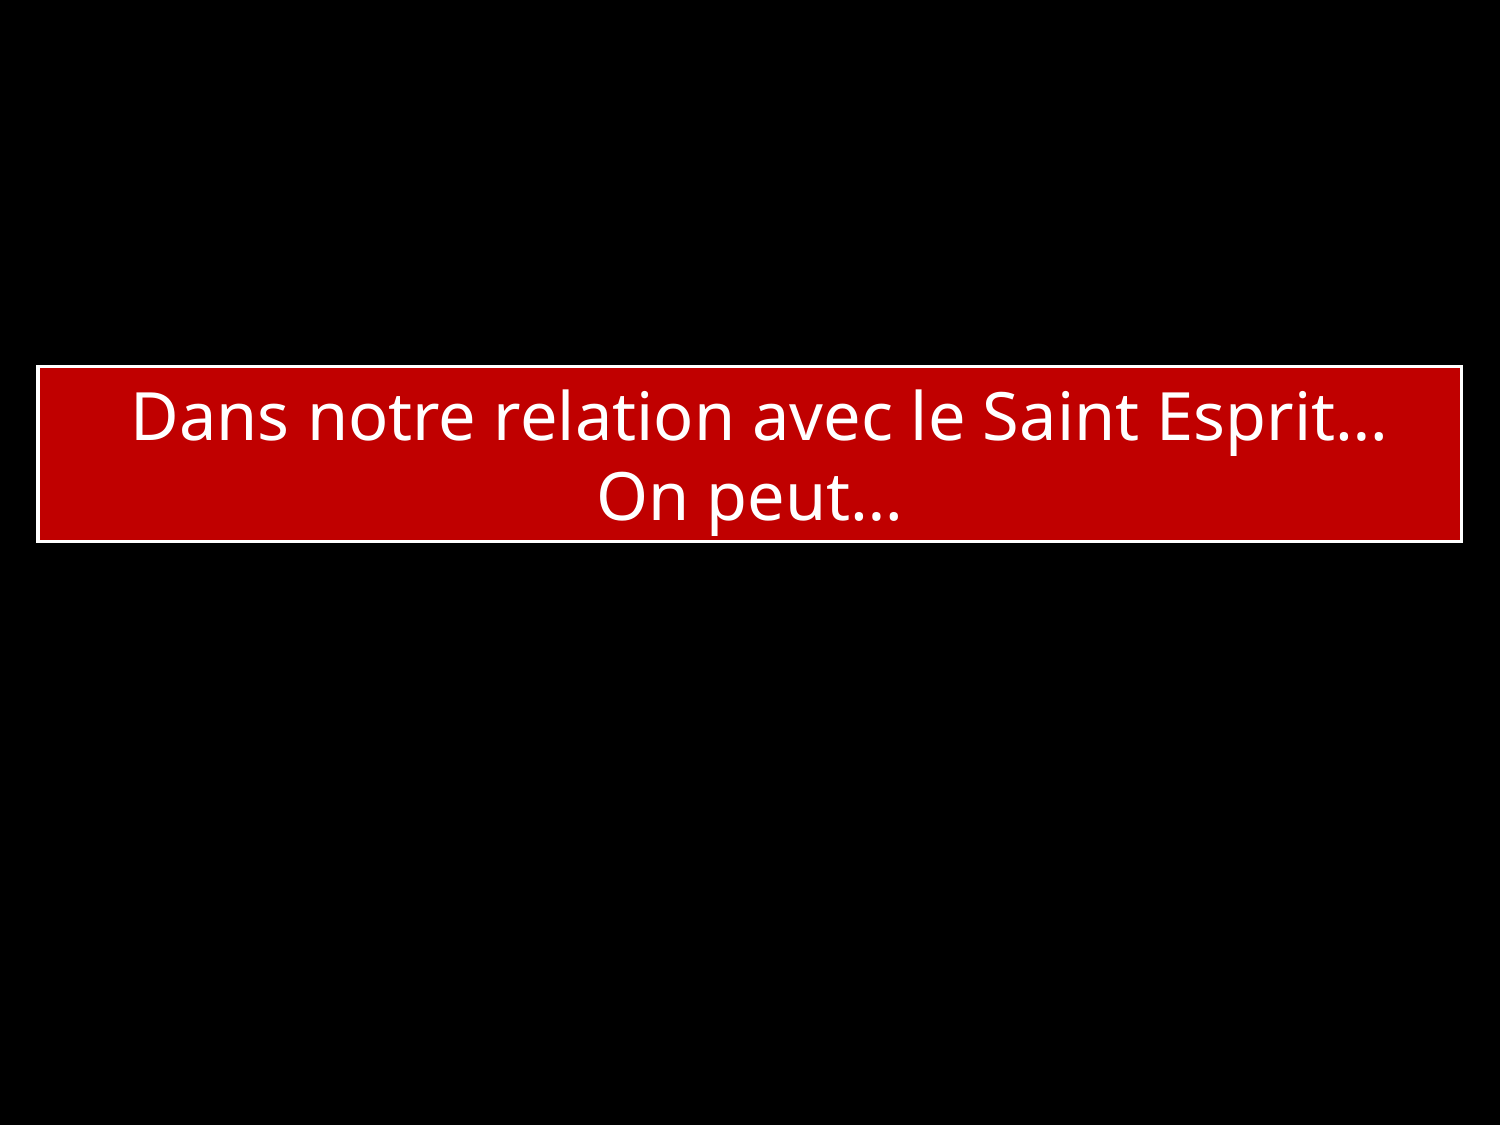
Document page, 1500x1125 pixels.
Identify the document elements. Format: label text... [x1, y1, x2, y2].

text_box Dans notre relation avec le Saint Esprit… On peut… [37, 366, 1462, 542]
